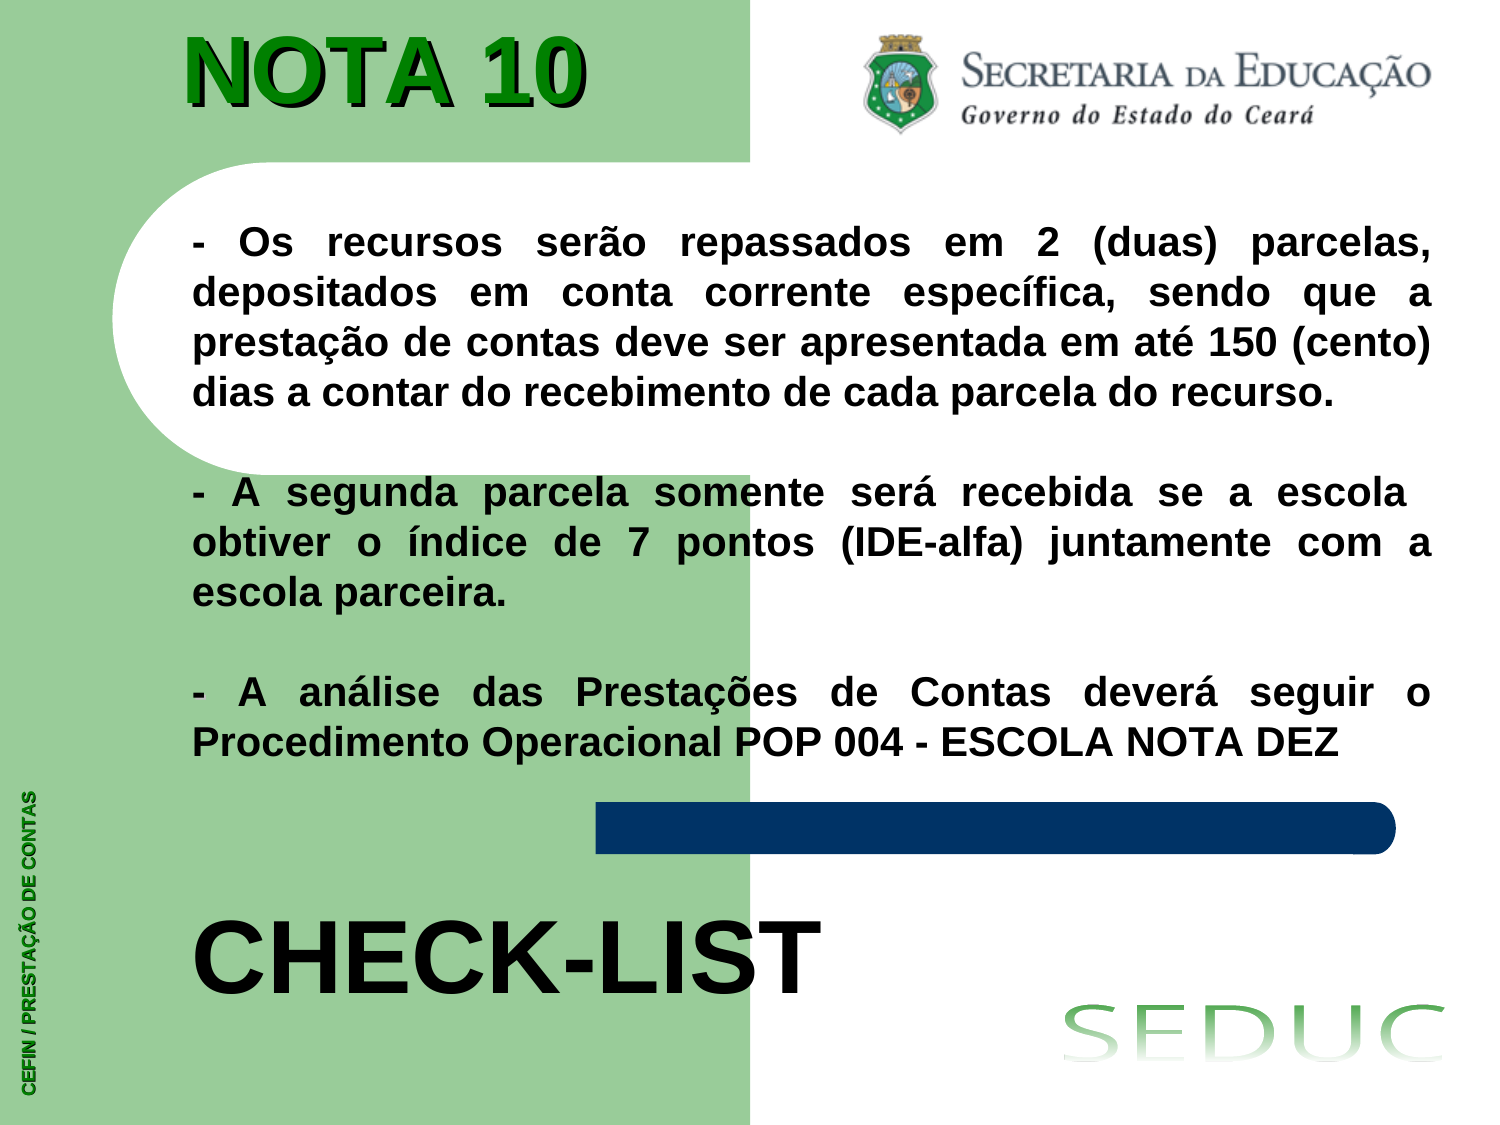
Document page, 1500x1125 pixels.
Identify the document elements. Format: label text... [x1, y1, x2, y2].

text_box SEDUC [1204, 1004, 1275, 1063]
text_box NOTA 10 [0, 0, 768, 178]
text_box - Os recursos serão repassados em 2 (duas) parcelas, depositados em conta corrente específica, sendo que a prestação de contas deve ser apresentada em até 150 (cento) dias a contar do recebimento de cada parcela do recurso. - A segunda parcela somente será recebida se a escola obtiver o índice de 7 pontos (IDE-alfa) juntamente com a escola parceira. - A análise das Prestações de Contas deverá seguir o Procedimento Operacional POP 004 - ESCOLA NOTA DEZ CHECK-LIST [177, 206, 1447, 355]
text_box SEDUC [1136, 1004, 1186, 1063]
text_box SEDUC [1379, 1003, 1447, 1063]
text_box CEFIN / PRESTAÇÃO DE CONTAS [6, 767, 60, 1125]
text_box SEDUC [1293, 1004, 1362, 1063]
text_box SEDUC [1062, 1003, 1119, 1063]
picture [848, 22, 1447, 148]
